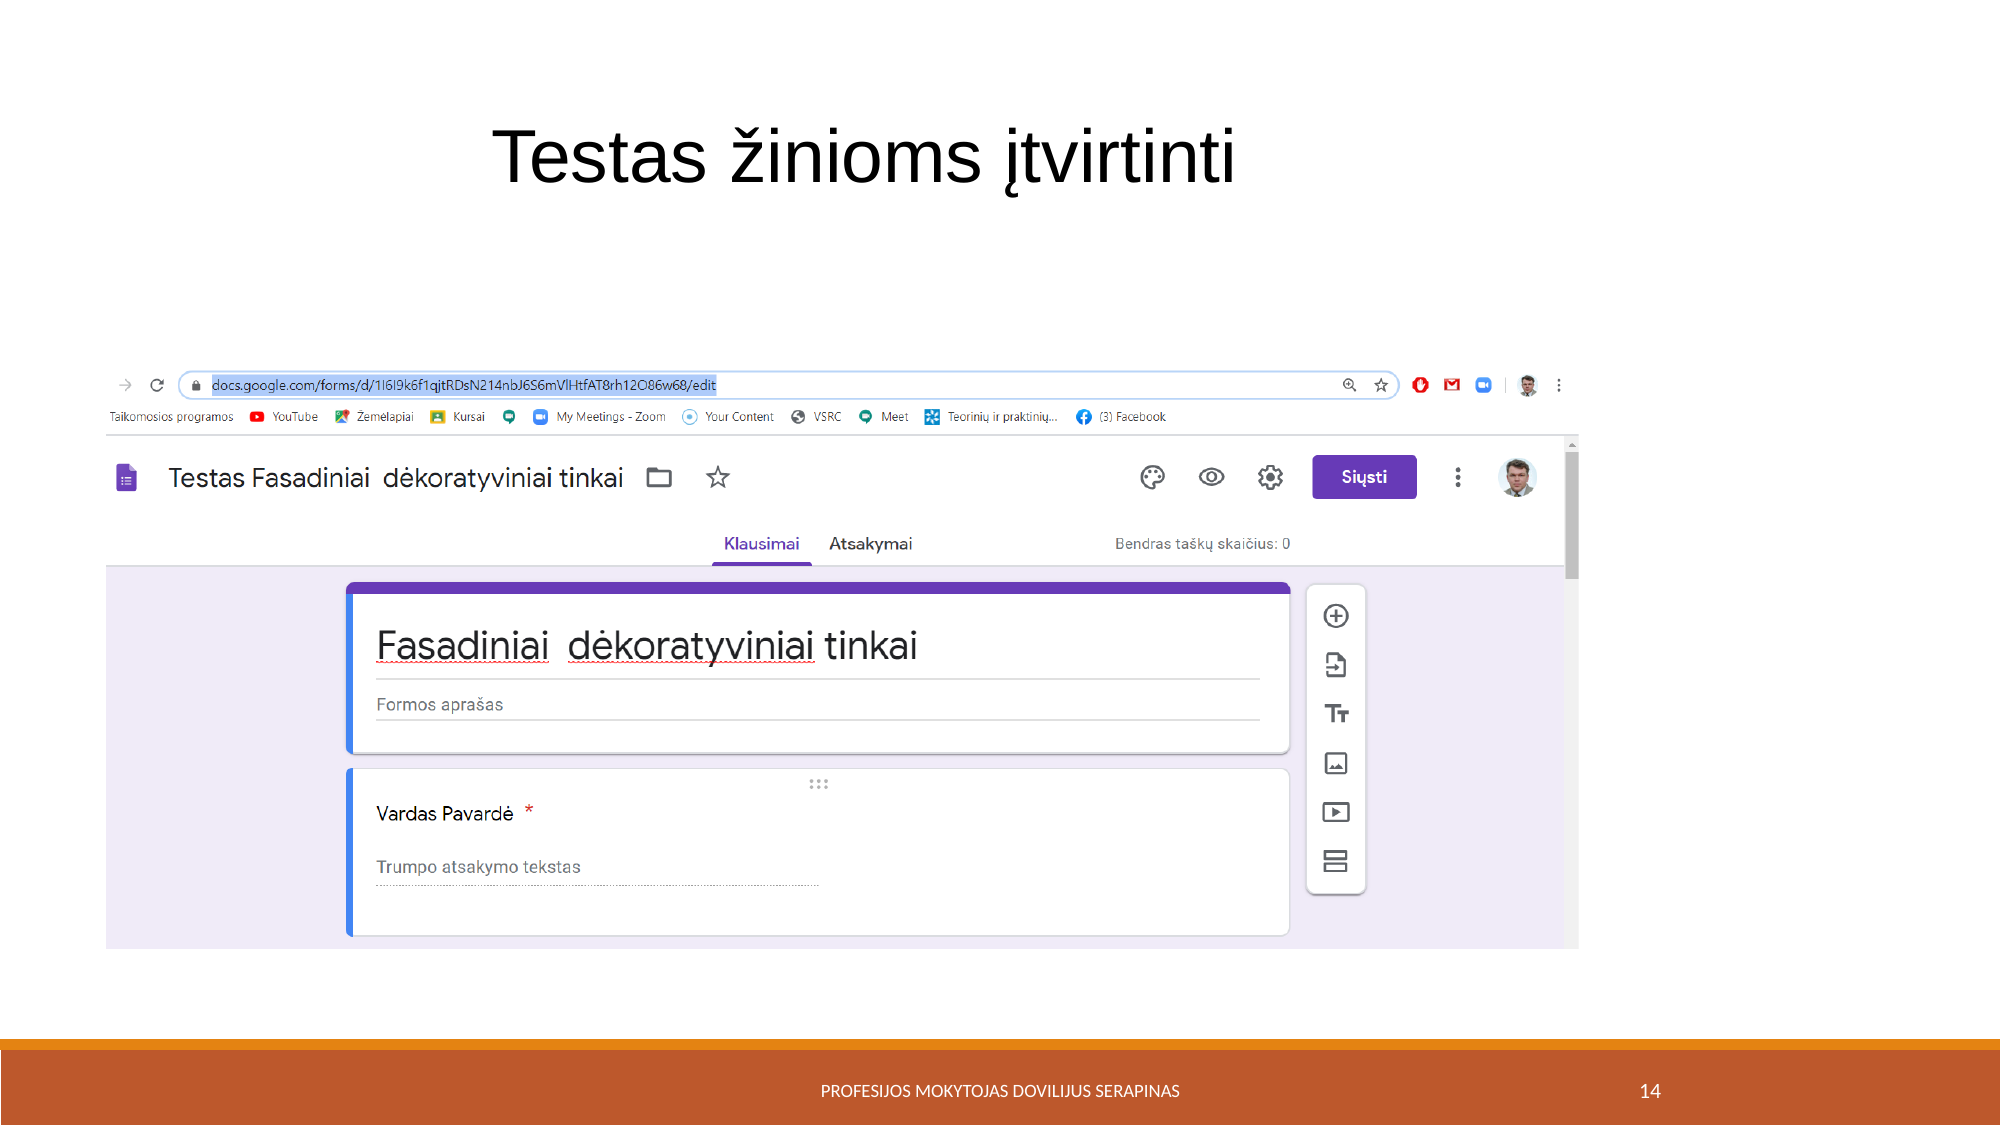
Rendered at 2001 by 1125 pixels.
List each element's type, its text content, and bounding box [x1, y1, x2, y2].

text_box [1624, 1059, 1840, 1120]
text_box Testas žinioms įtvirtinti [476, 99, 1656, 252]
picture [106, 369, 1579, 949]
text_box Profesijos Mokytojas Dovilijus Serapinas [604, 1059, 1396, 1120]
